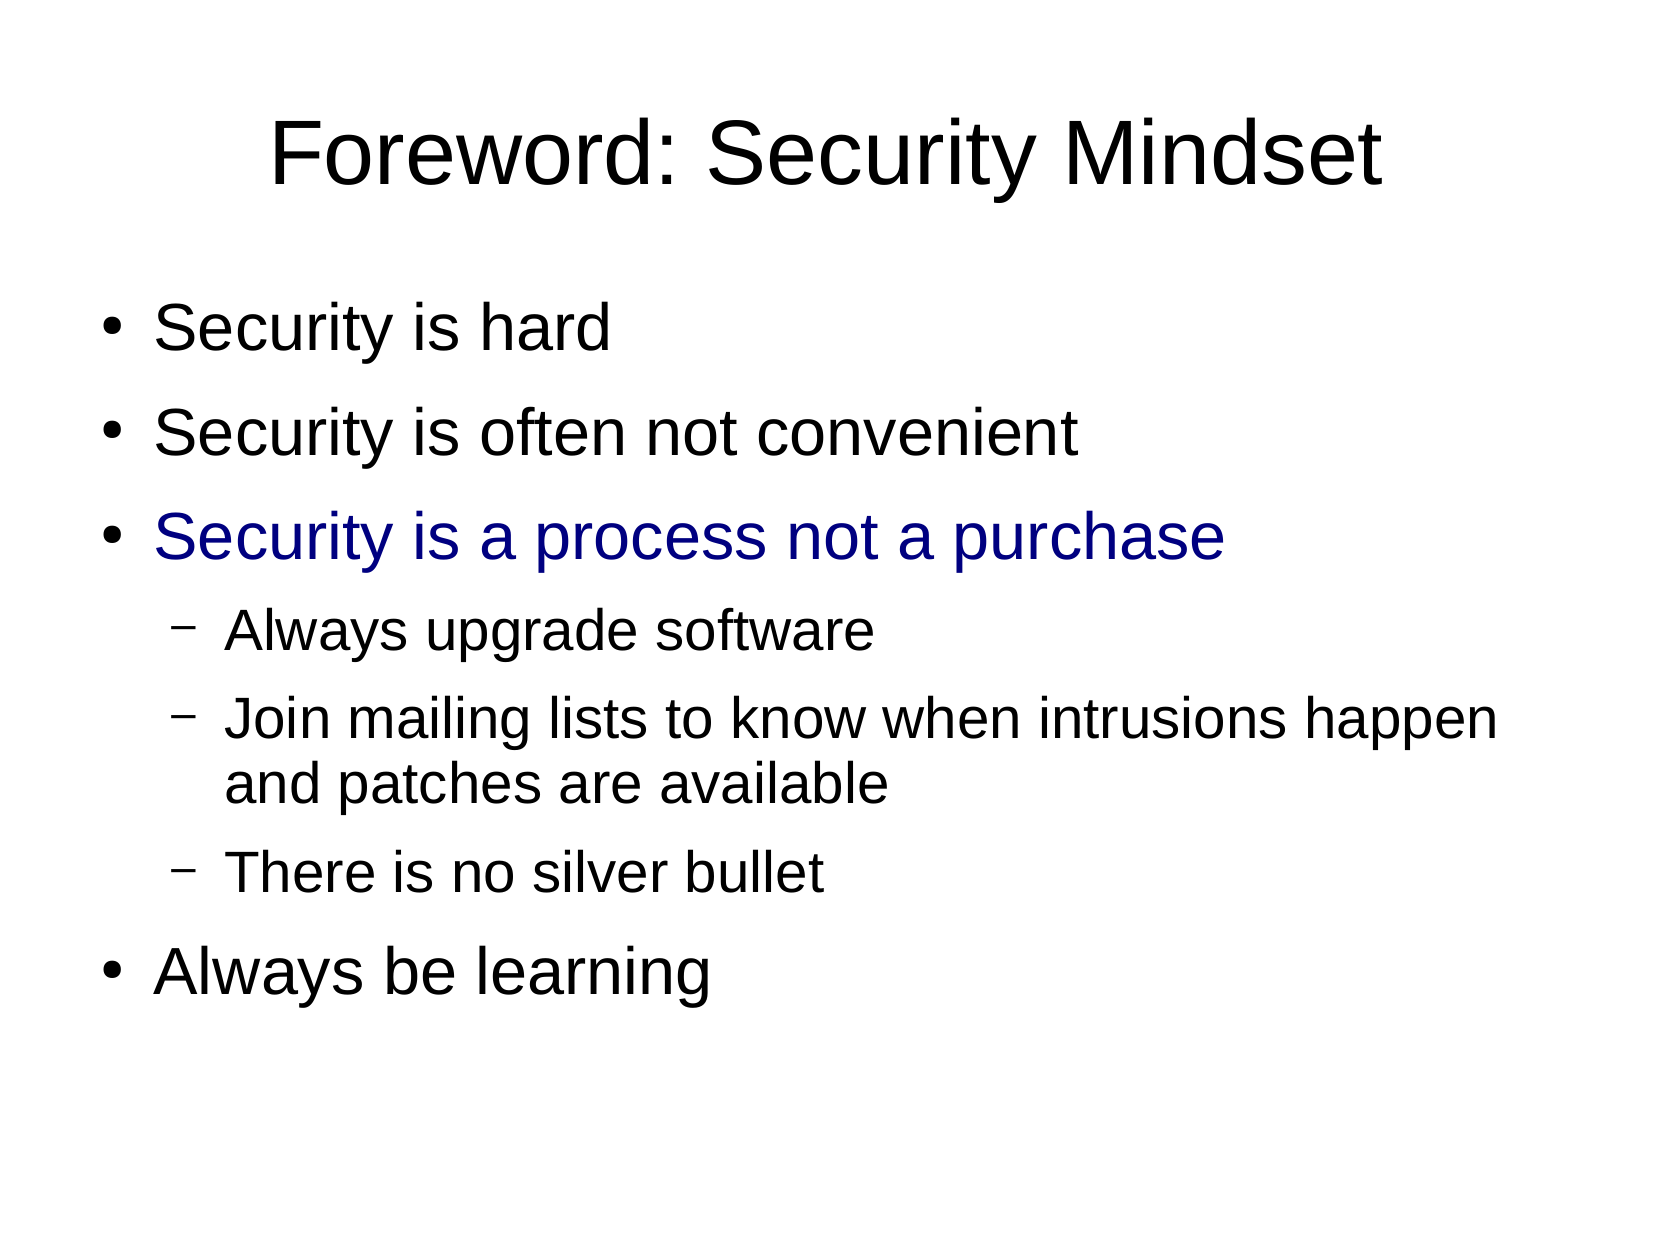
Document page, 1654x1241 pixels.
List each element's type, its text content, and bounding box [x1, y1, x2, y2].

title Foreword: Security Mindset [82, 49, 1571, 257]
list Security is hard Security is often not convenient Security is a process not a purchase Always upgrade software Join mailing lists to know when intrusions happen and patches are available There is no silver bullet Always be learning [82, 290, 1571, 1010]
